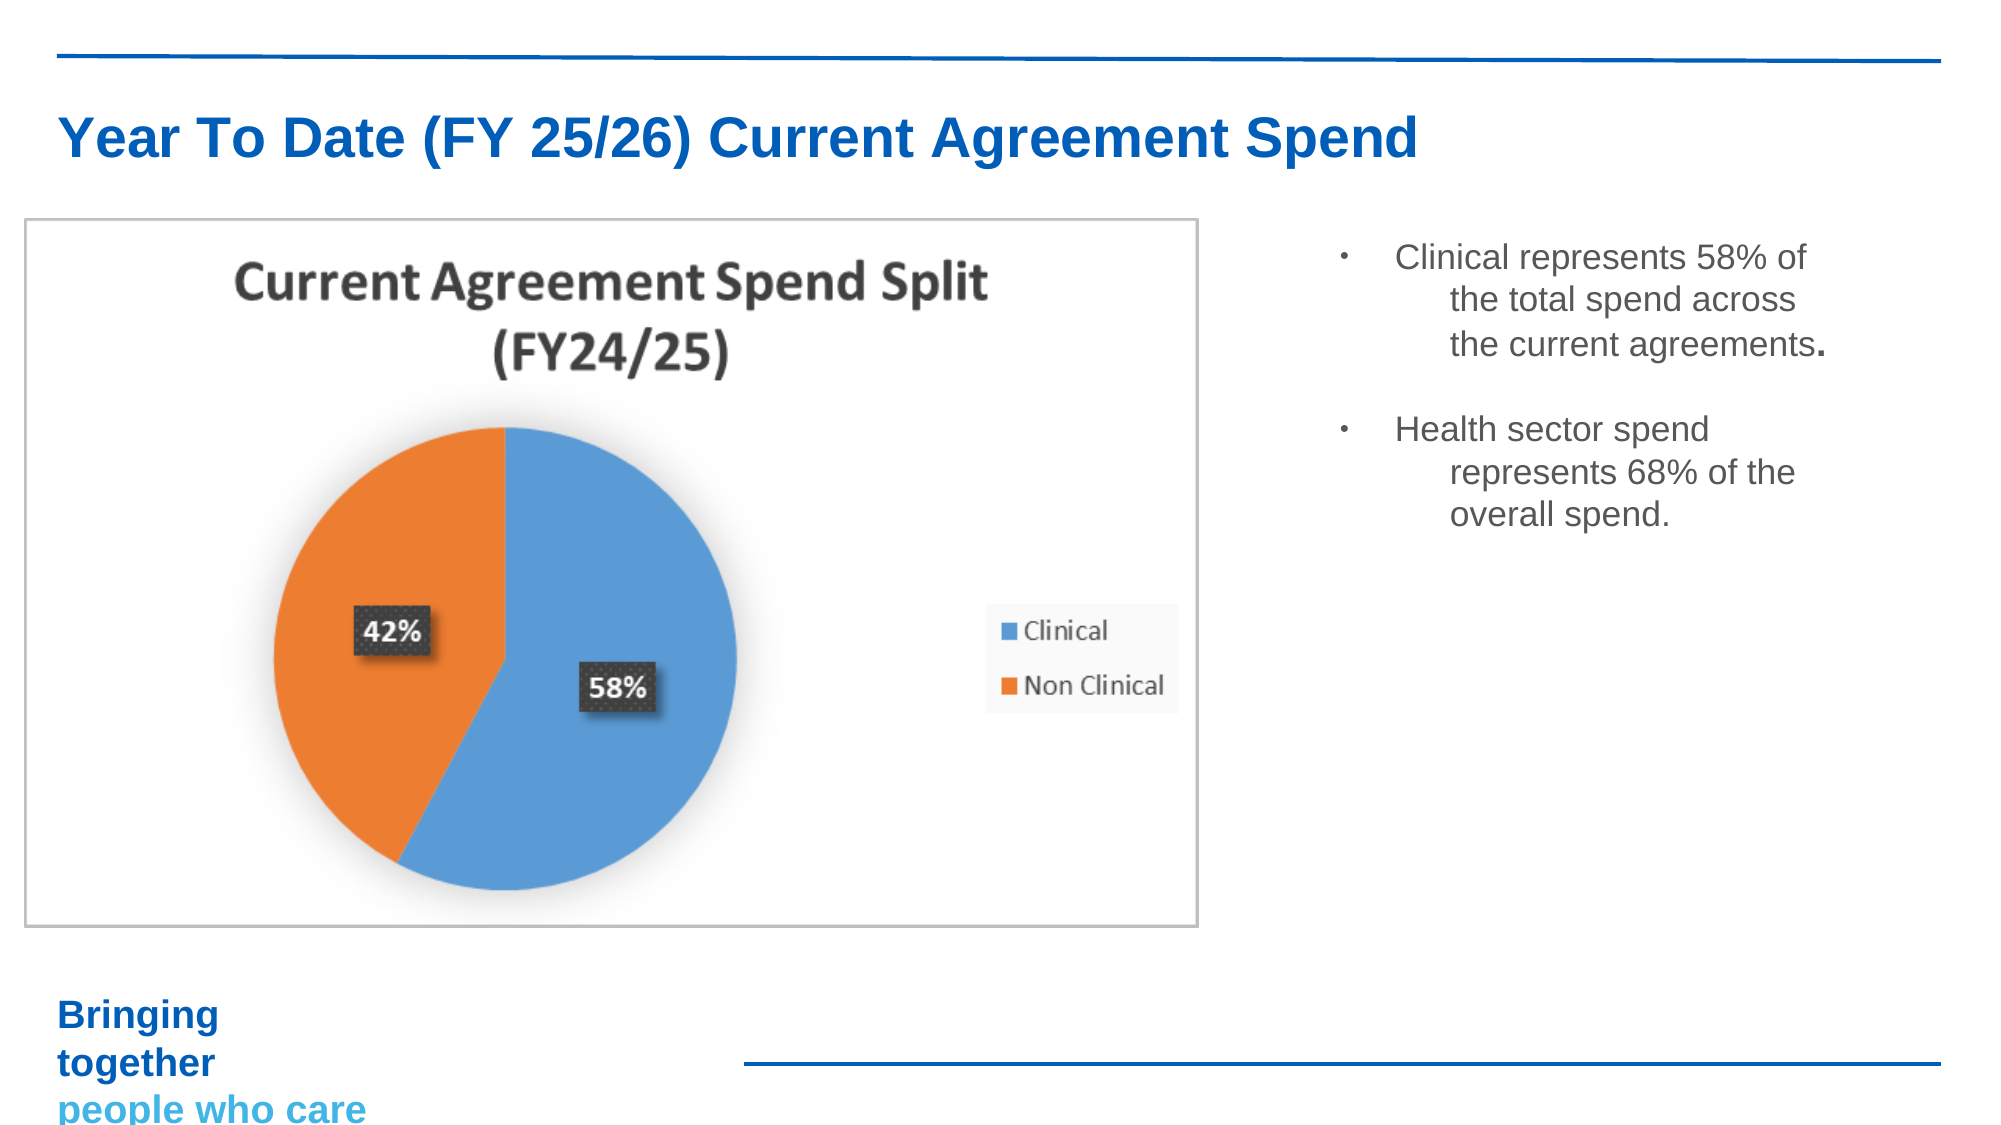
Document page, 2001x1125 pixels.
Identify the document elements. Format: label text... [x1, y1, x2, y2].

title Year To Date (FY 25/26) Current Agreement Spend [56, 90, 1836, 194]
picture [24, 218, 1199, 929]
text_box Clinical represents 58% of the total spend across the current agreements. Health sector spend represents 68% of the overall spend. [1284, 218, 1843, 940]
text_box Bringing together people who care [56, 989, 382, 1125]
